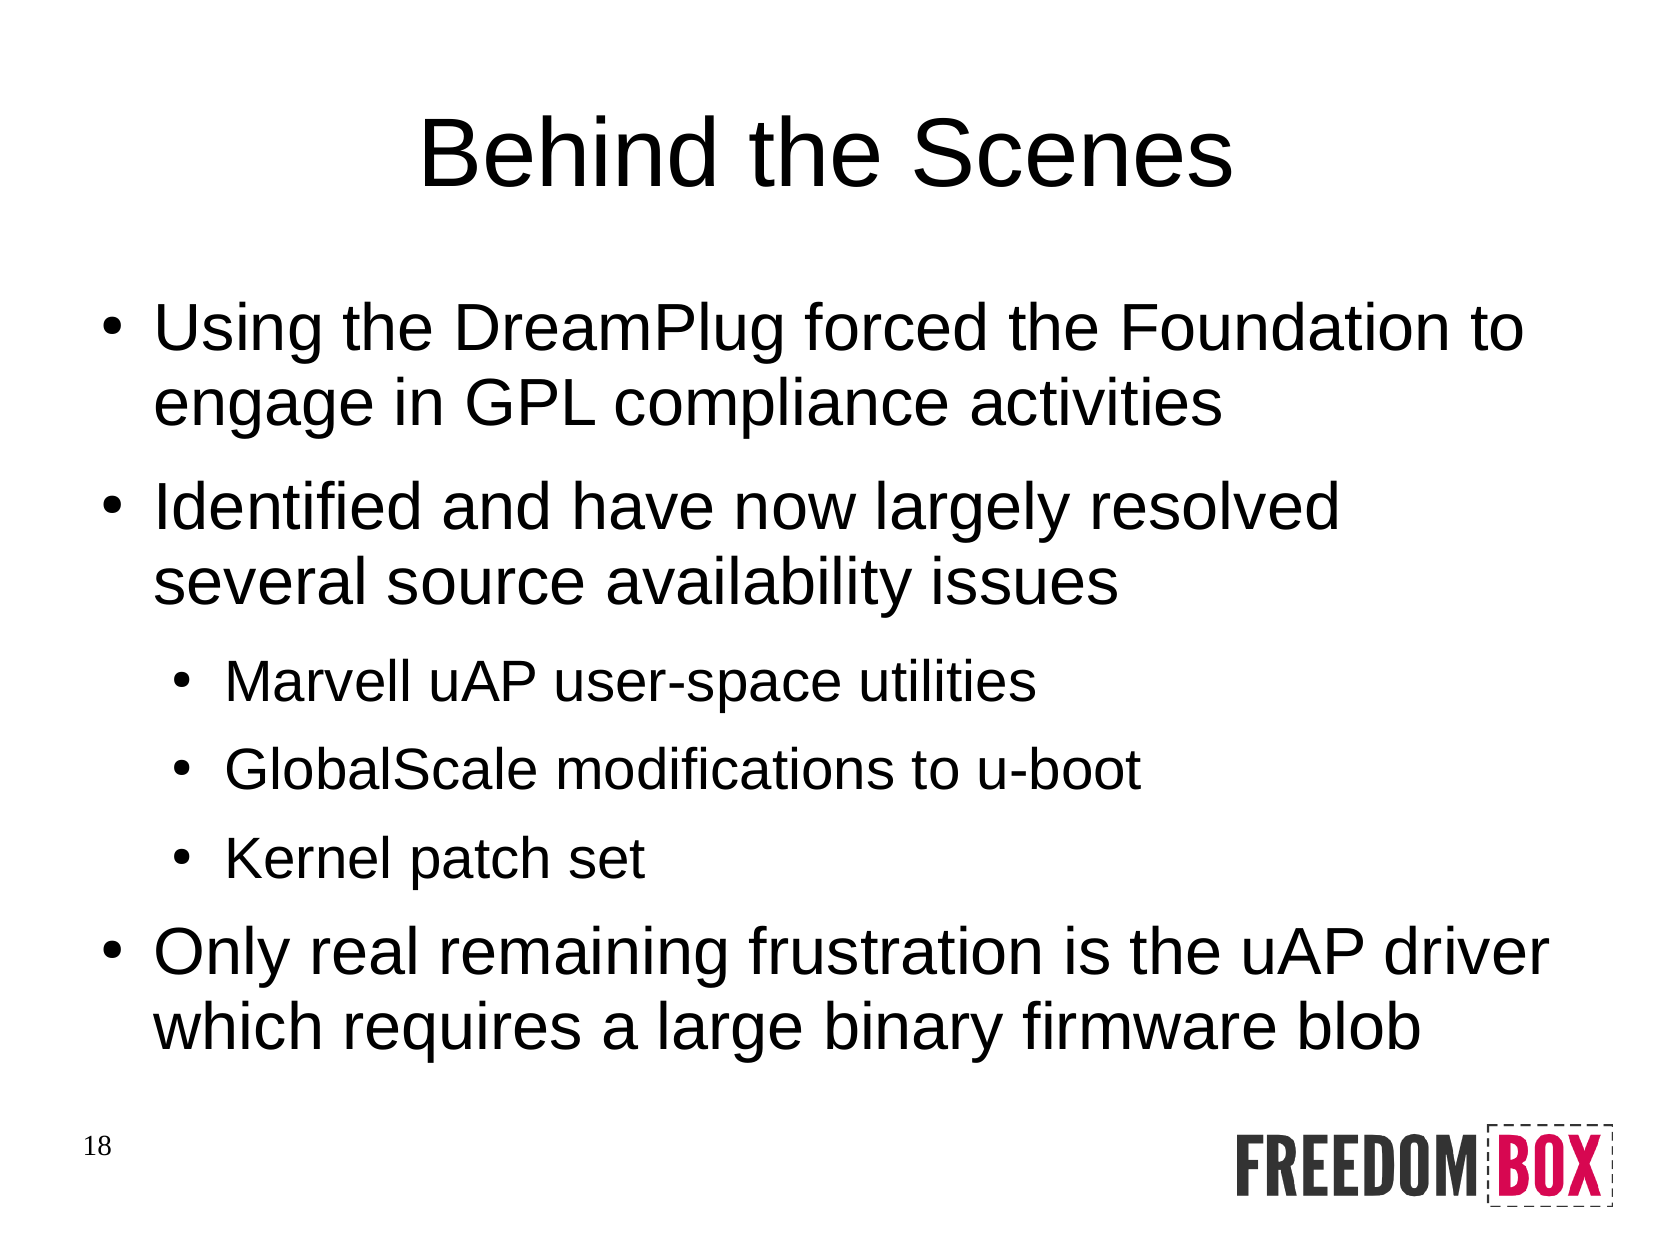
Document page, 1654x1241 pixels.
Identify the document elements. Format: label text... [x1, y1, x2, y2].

picture [1237, 1124, 1613, 1207]
list Using the DreamPlug forced the Foundation to engage in GPL compliance activities Identified and have now largely resolved several source availability issues Marvell uAP user-space utilities GlobalScale modifications to u-boot Kernel patch set Only real remaining frustration is the uAP driver which requires a large binary firmware blob [82, 290, 1571, 1109]
title Behind the Scenes [82, 49, 1571, 257]
